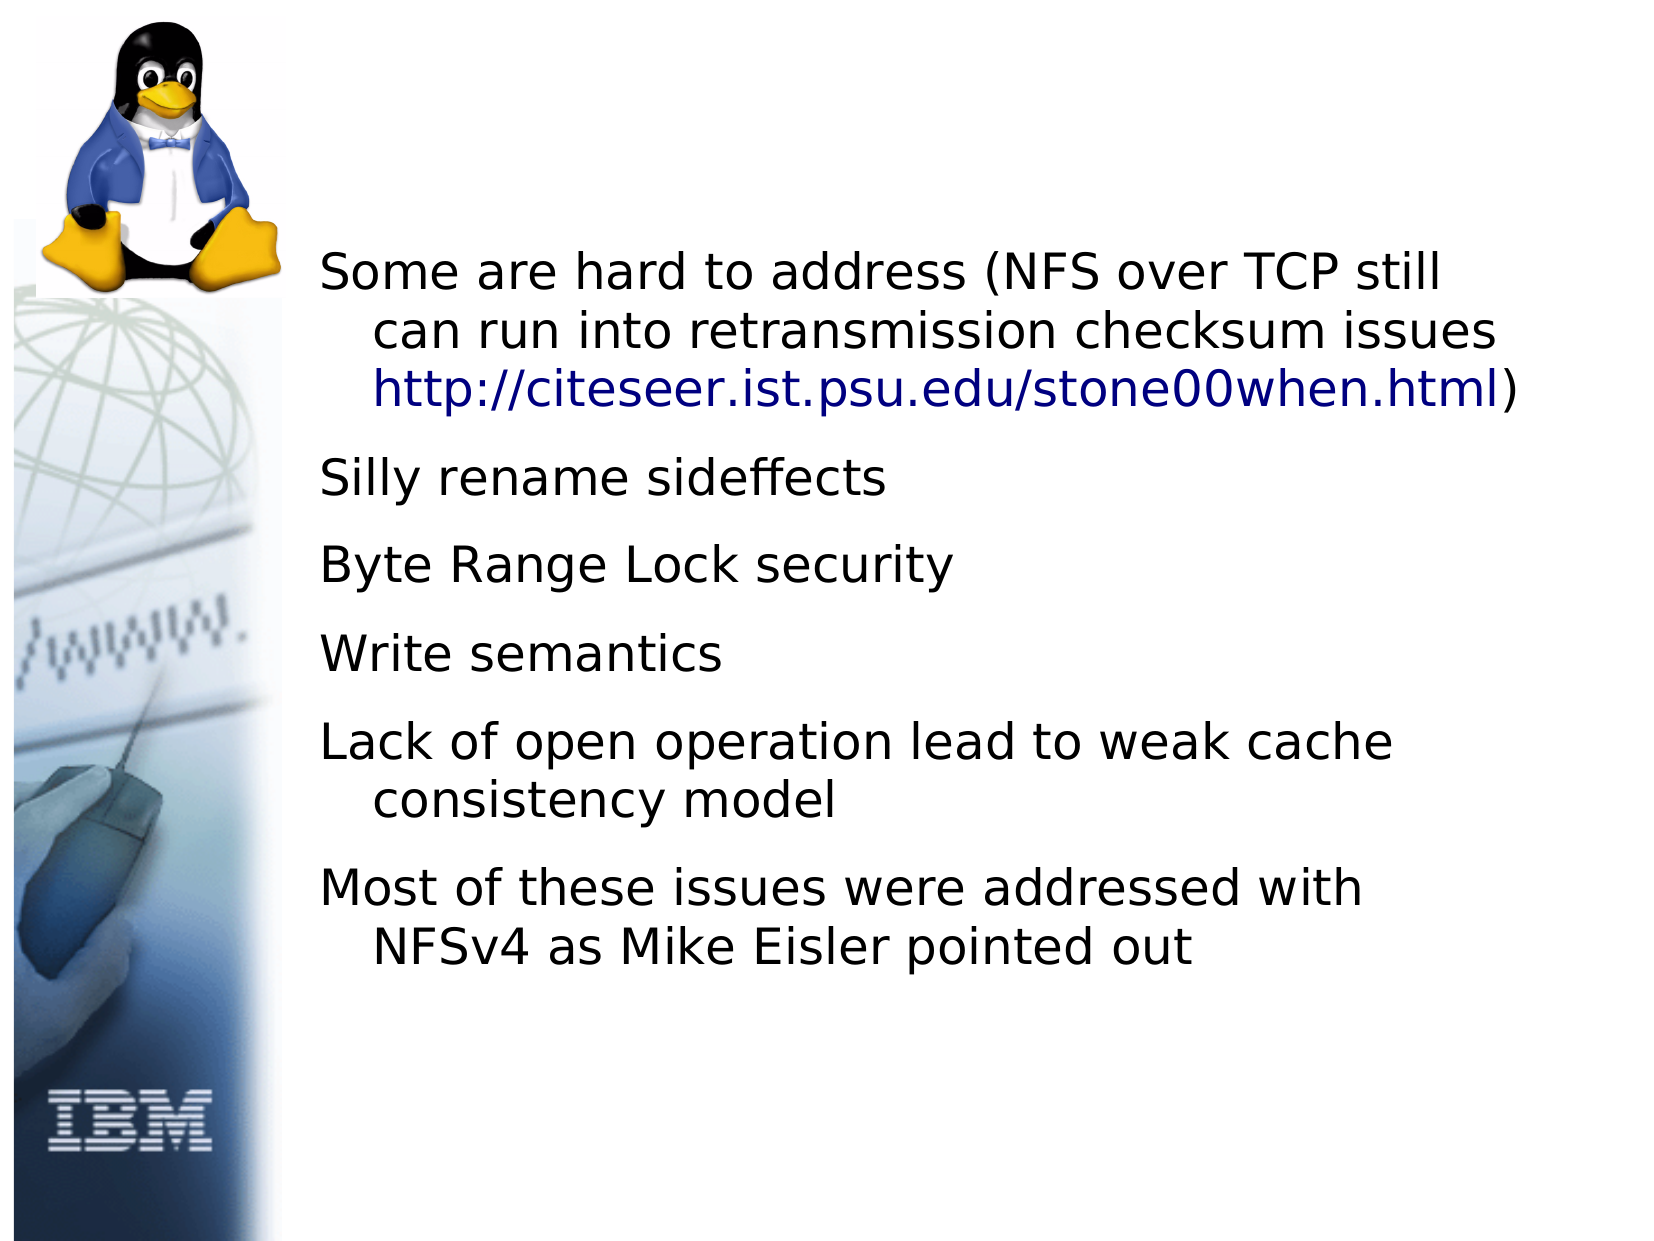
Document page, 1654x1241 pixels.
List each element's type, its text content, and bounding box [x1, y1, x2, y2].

list Some are hard to address (NFS over TCP still can run into retransmission checksum issues http://citeseer.ist.psu.edu/stone00when.html) Silly rename sideffects Byte Range Lock security Write semantics Lack of open operation lead to weak cache consistency model Most of these issues were addressed with NFSv4 as Mike Eisler pointed out [301, 243, 1520, 1182]
